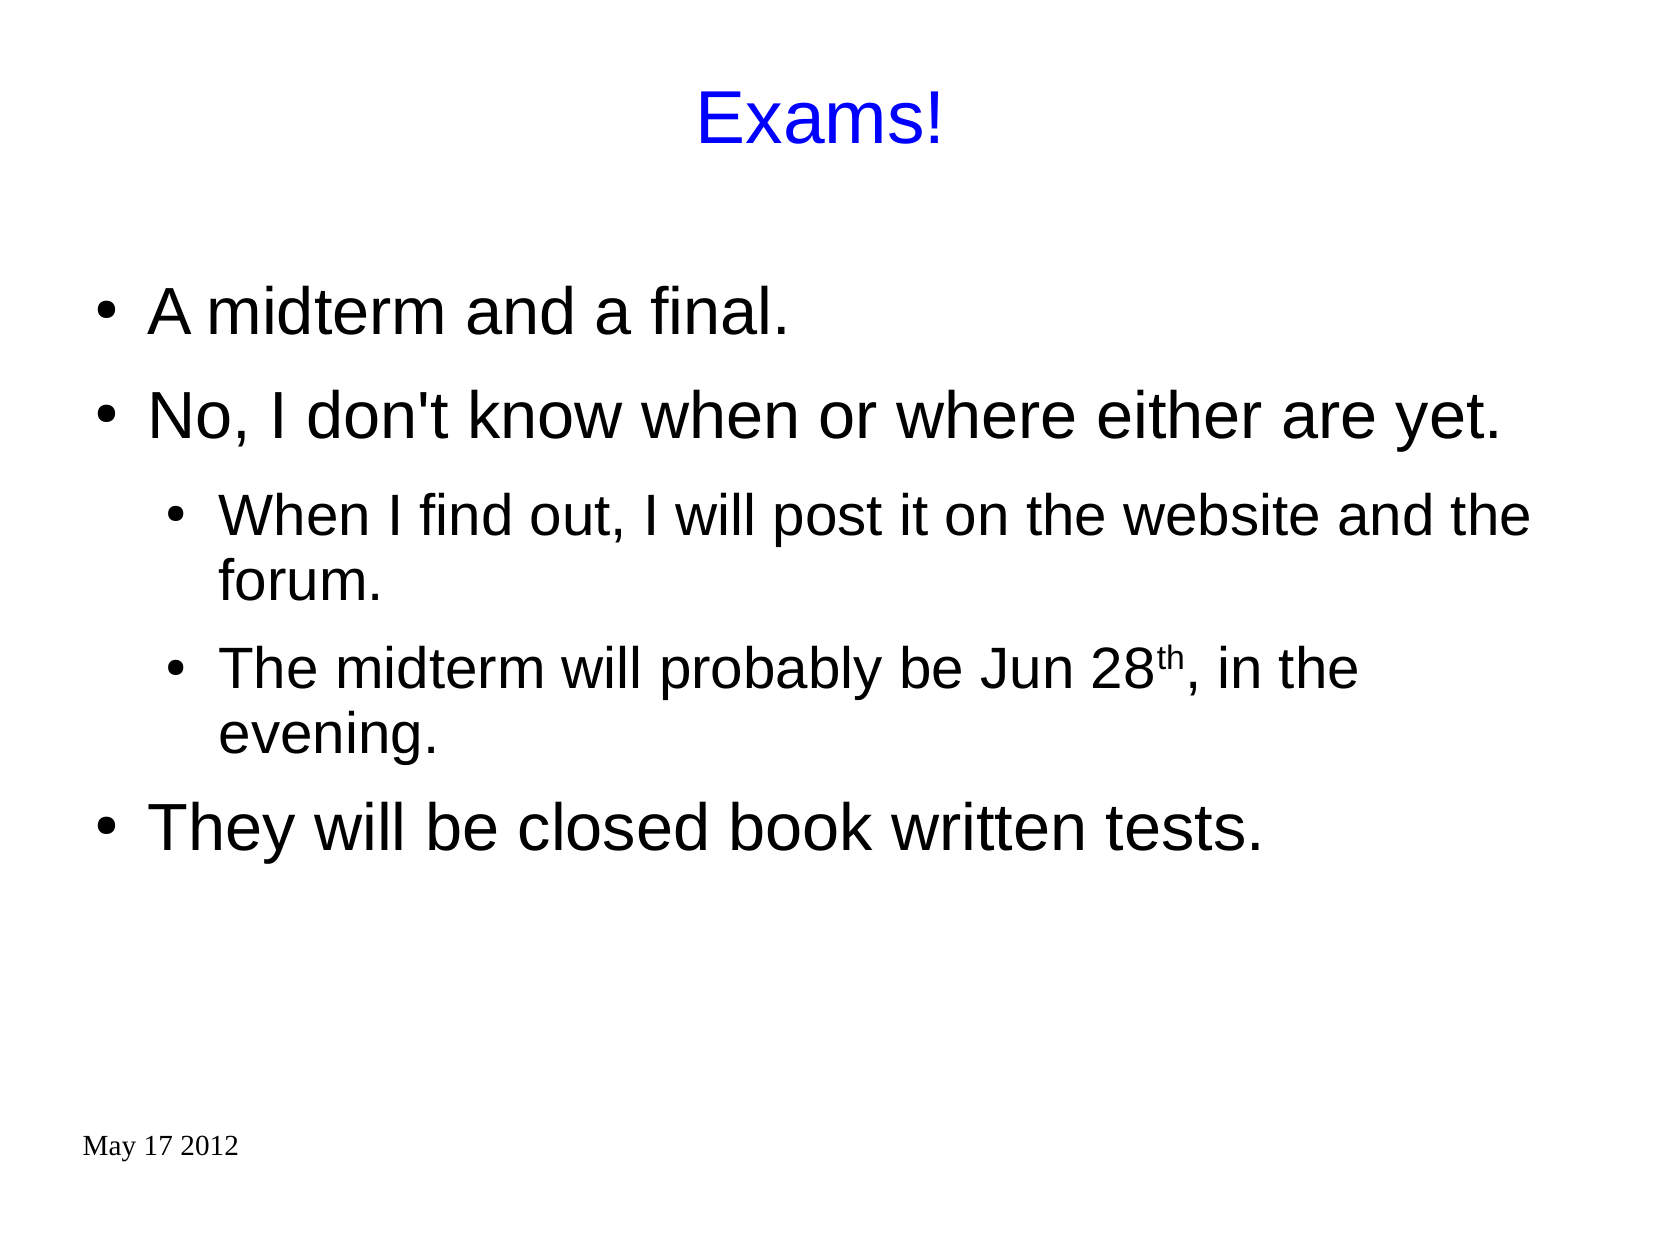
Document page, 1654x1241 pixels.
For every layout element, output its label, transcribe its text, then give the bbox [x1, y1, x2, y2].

title Exams! [76, 58, 1565, 178]
list A midterm and a final. No, I don't know when or where either are yet. When I find out, I will post it on the website and the forum. The midterm will probably be Jun 28th, in the evening. They will be closed book written tests. [76, 274, 1565, 1093]
